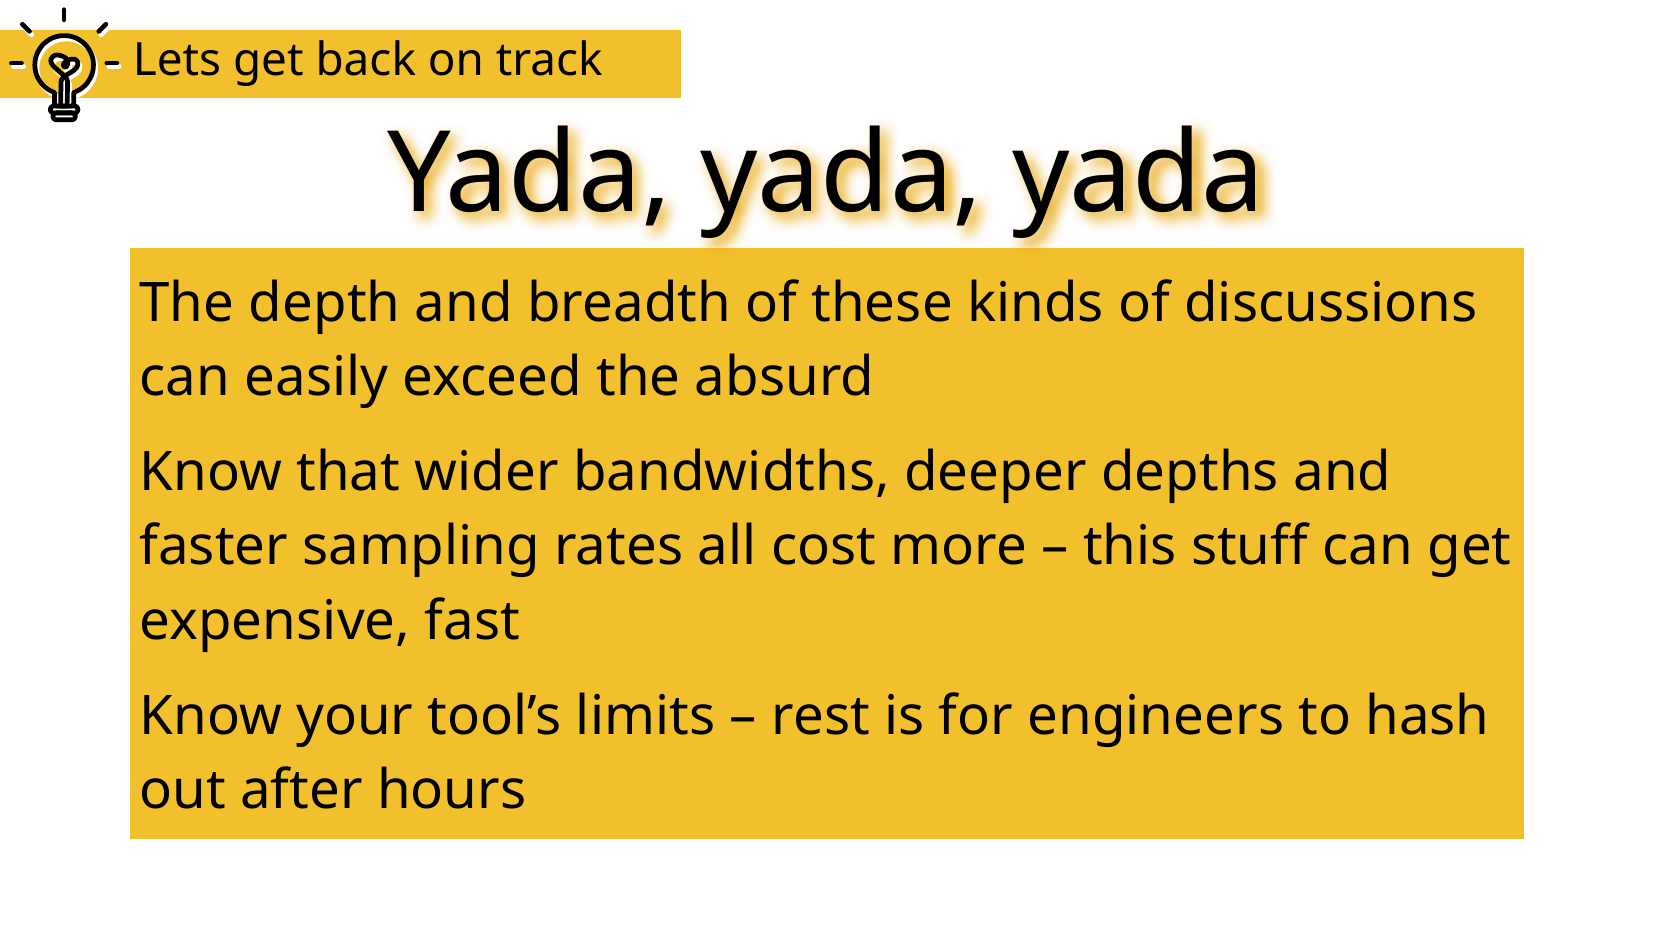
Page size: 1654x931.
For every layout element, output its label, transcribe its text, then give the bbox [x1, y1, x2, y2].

title Yada, yada, yada [82, 88, 1571, 249]
subtitle Lets get back on track [132, 17, 677, 97]
list The depth and breadth of these kinds of discussions can easily exceed the absurd Know that wider bandwidths, deeper depths and faster sampling rates all cost more – this stuff can get expensive, fast Know your tool’s limits – rest is for engineers to hash out after hours [139, 262, 1535, 826]
